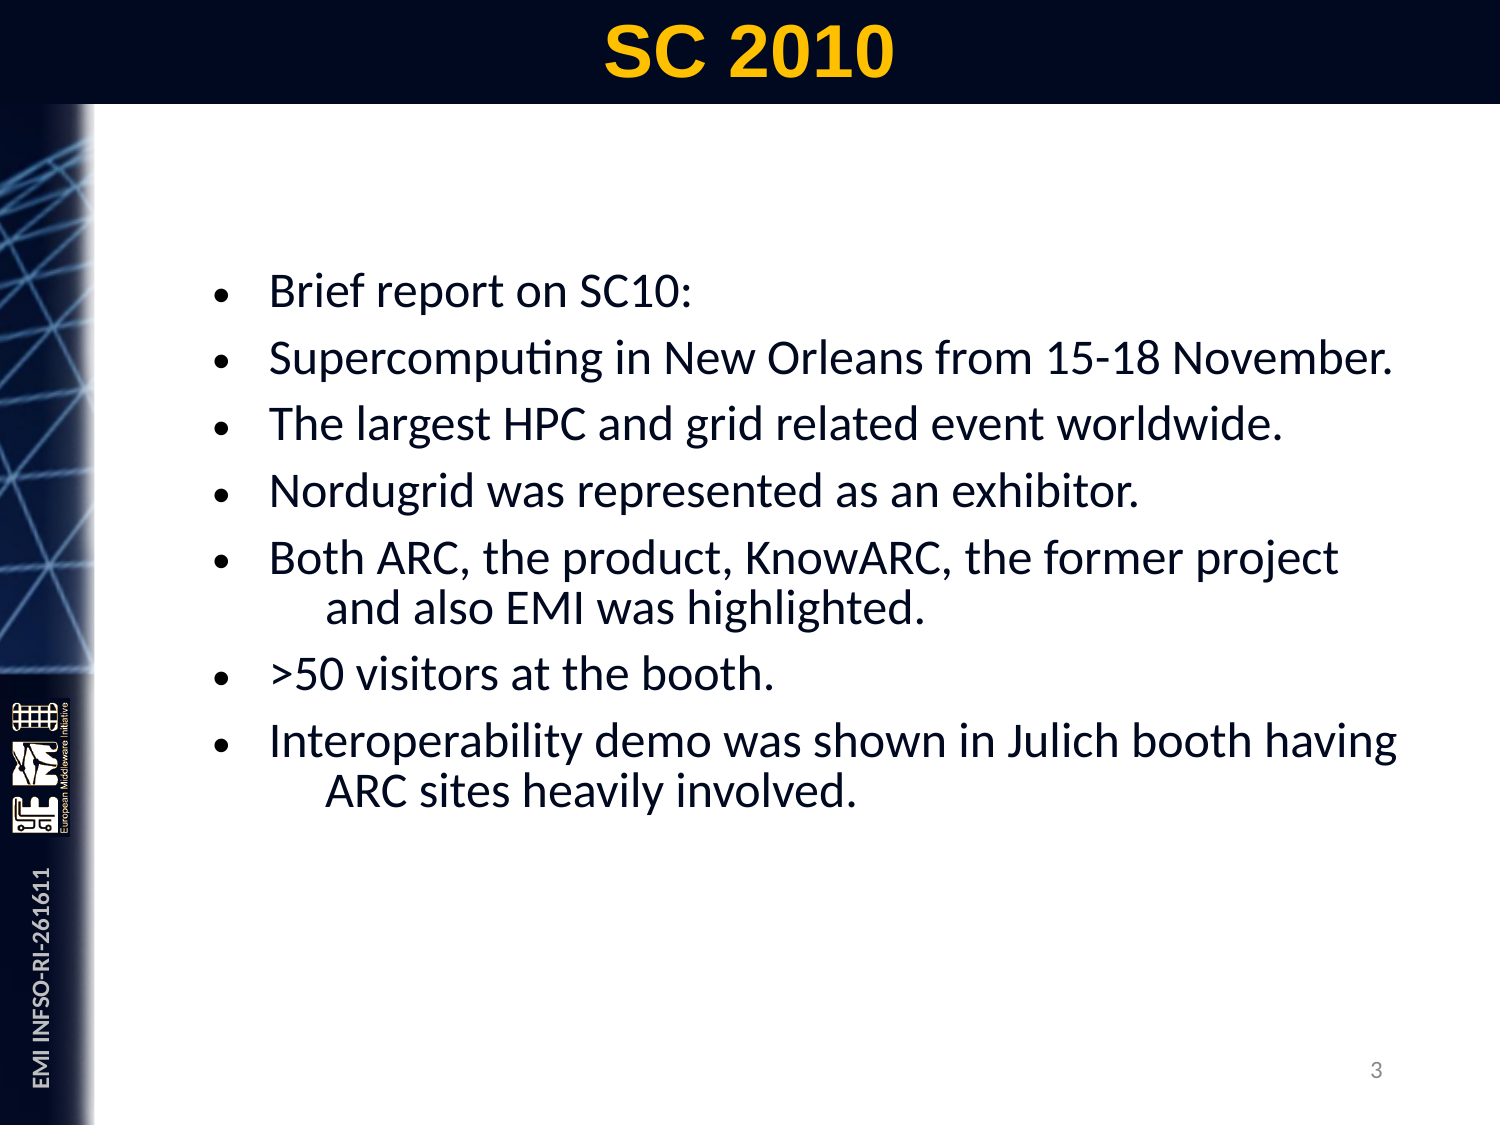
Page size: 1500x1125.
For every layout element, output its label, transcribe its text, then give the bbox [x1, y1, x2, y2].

list Brief report on SC10: Supercomputing in New Orleans from 15-18 November. The largest HPC and grid related event worldwide. Nordugrid was represented as an exhibitor. Both ARC, the product, KnowARC, the former project and also EMI was highlighted. >50 visitors at the booth. Interoperability demo was shown in Julich booth having ARC sites heavily involved. [197, 262, 1426, 1005]
text_box <szám> [1354, 1042, 1424, 1103]
picture [0, 104, 105, 1125]
title SC 2010 [0, 0, 1500, 104]
